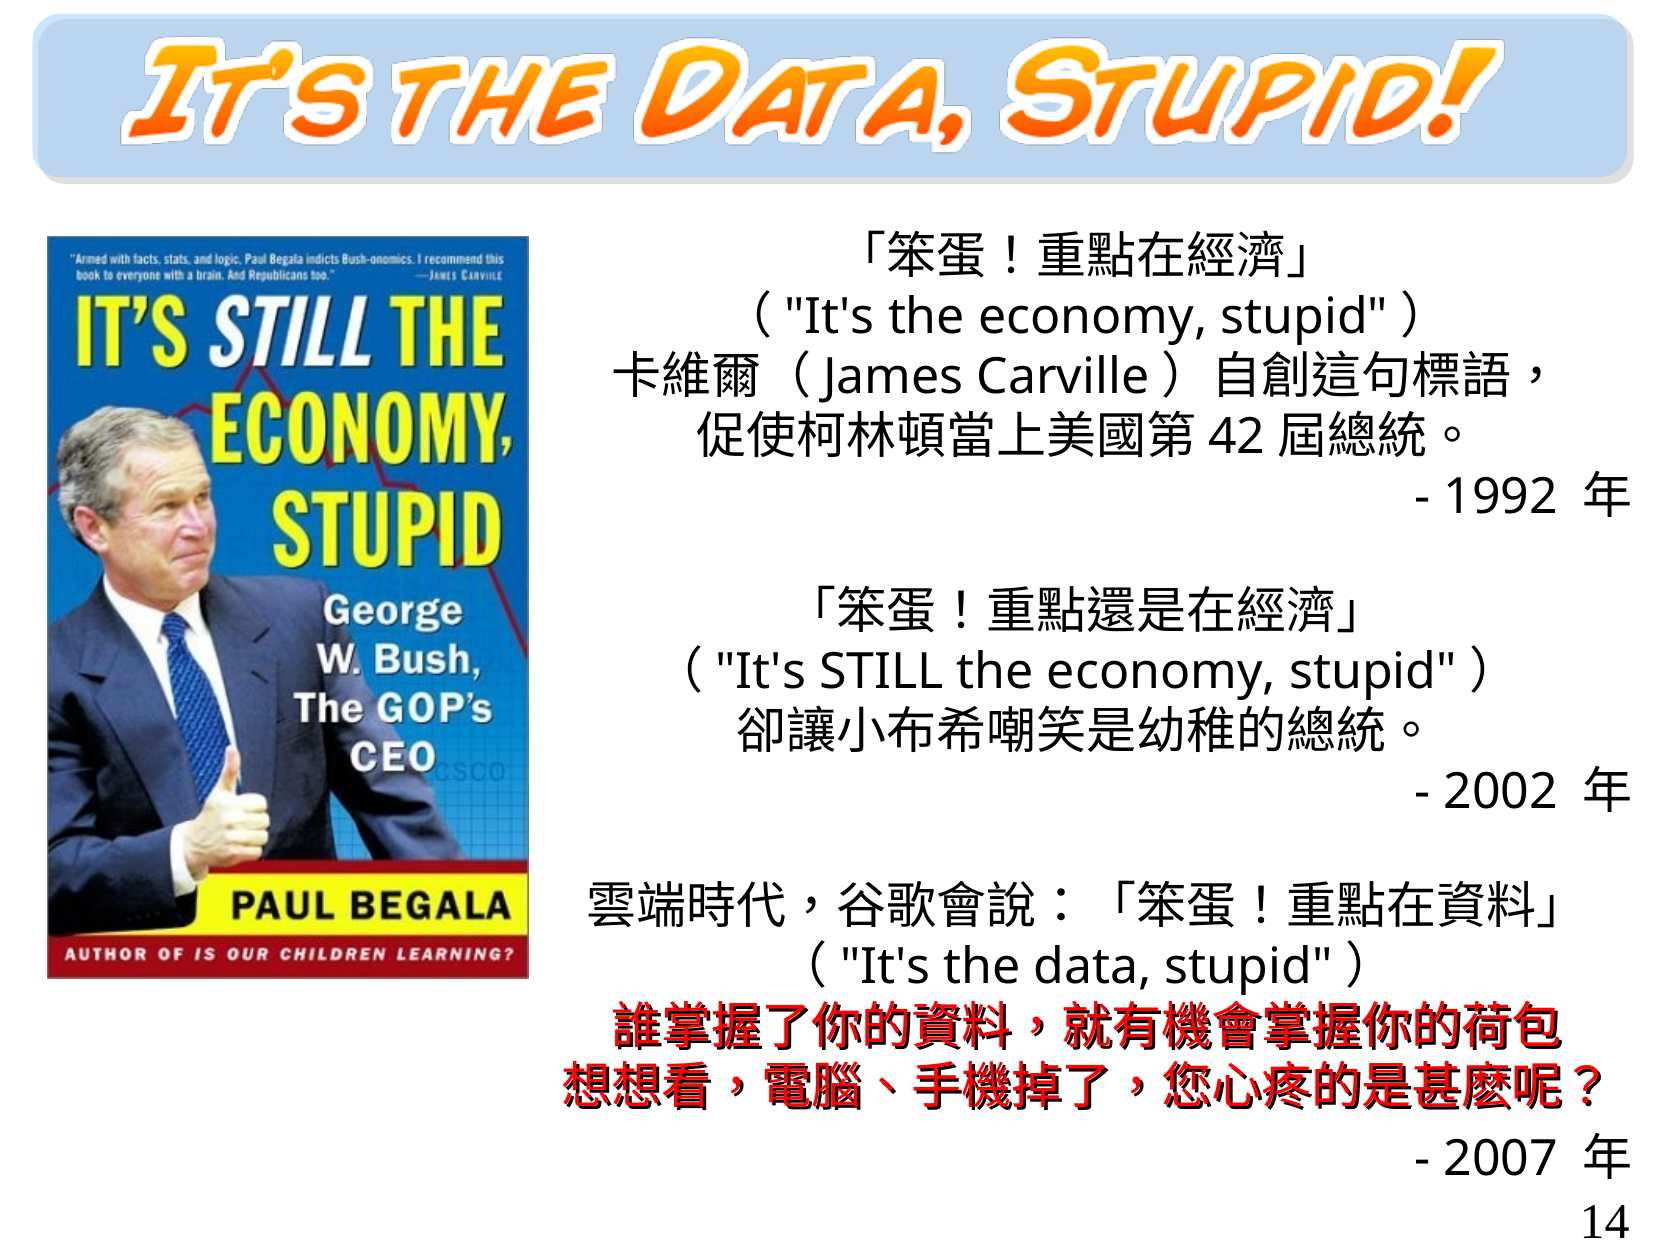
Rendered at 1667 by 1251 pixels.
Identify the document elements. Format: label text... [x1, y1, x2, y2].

picture [521, 752, 525, 764]
picture [47, 236, 529, 979]
picture [118, 35, 1508, 161]
text_box 「笨蛋！重點還是在經濟」 （"It's STILL the economy, stupid"） 卻讓小布希嘲笑是幼稚的總統。 - 2002 年 [525, 570, 1648, 837]
text_box 「笨蛋！重點在經濟」 （"It's the economy, stupid"） 卡維爾（James Carville）自創這句標語， 促使柯林頓當上美國第42屆總統。 - 1992 年 [525, 216, 1648, 542]
text_box 雲端時代，谷歌會說：「笨蛋！重點在資料」 （"It's the data, stupid"） 誰掌握了你的資料，就有機會掌握你的荷包 想想看，電腦、手機掉了，您心疼的是甚麽呢？ - 2007 年 [525, 865, 1648, 1193]
text_box [32, 13, 1628, 178]
